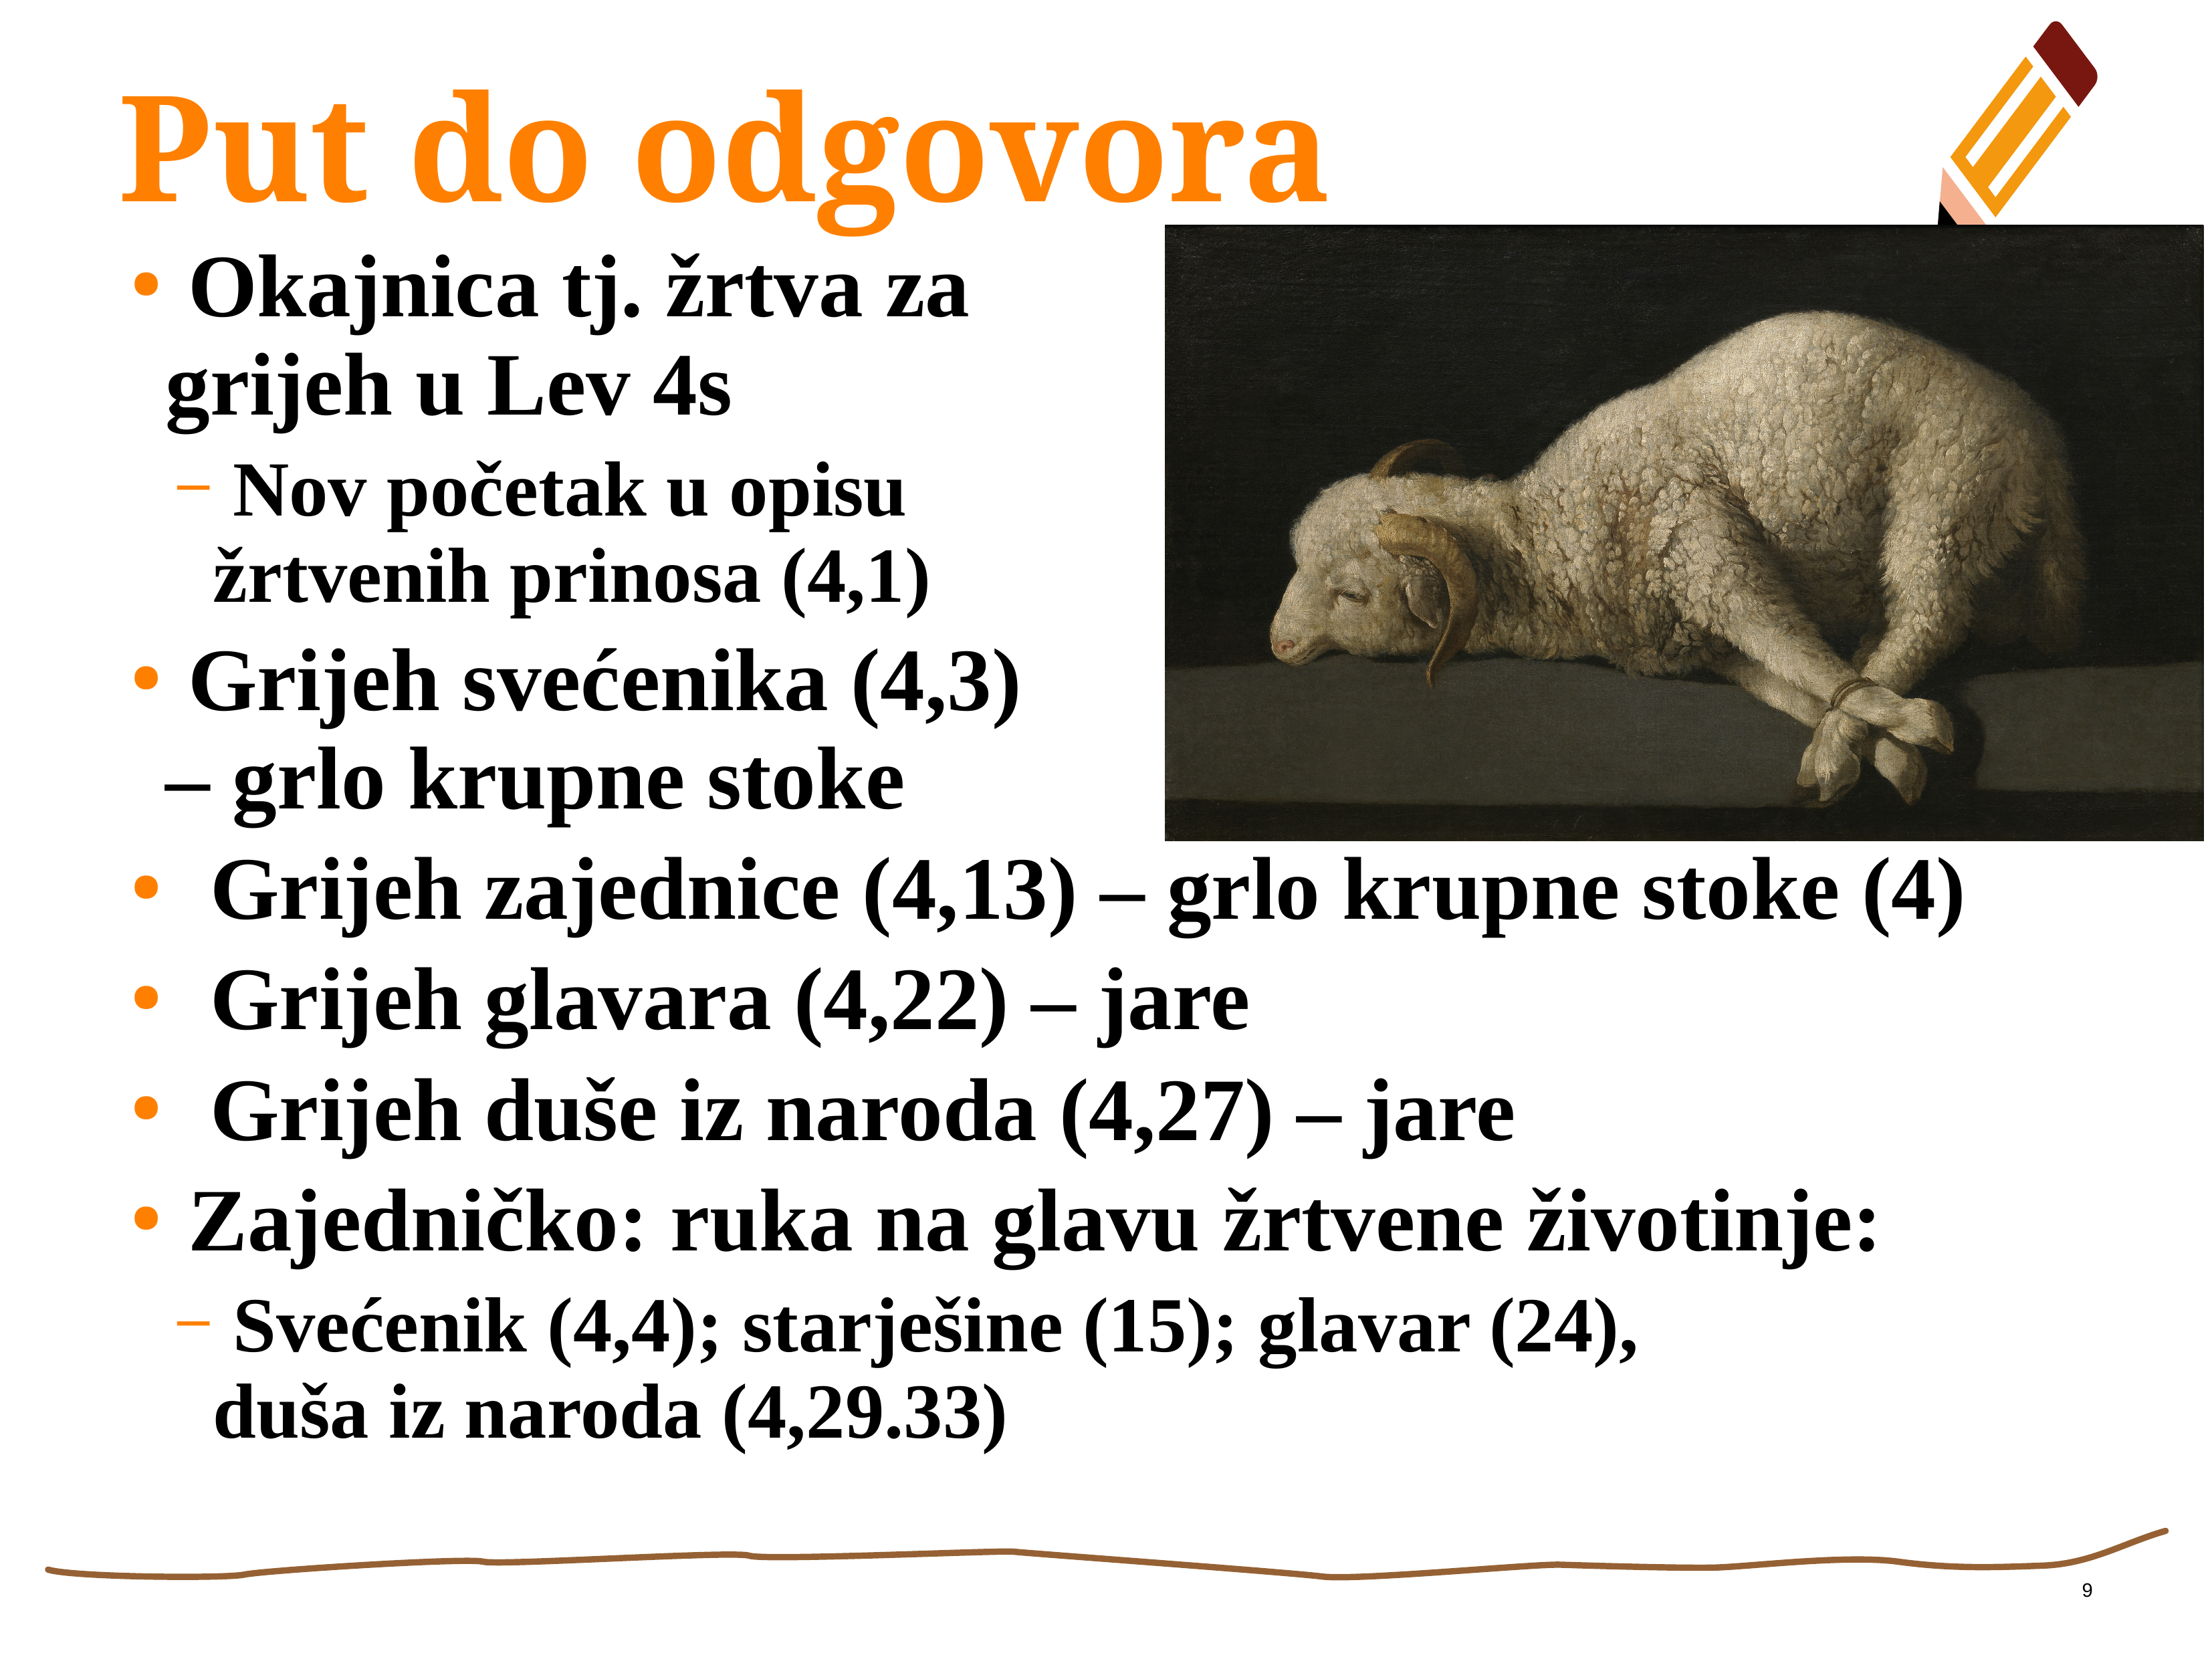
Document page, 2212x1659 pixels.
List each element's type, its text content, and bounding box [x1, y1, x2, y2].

picture [1165, 225, 2204, 841]
title Put do odgovora [118, 52, 1935, 237]
list Okajnica tj. žrtva za grijeh u Lev 4s Nov početak u opisu žrtvenih prinosa (4,1) Grijeh svećenika (4,3) – grlo krupne stoke Grijeh zajednice (4,13) – grlo krupne stoke (4) Grijeh glavara (4,22) – jare Grijeh duše iz naroda (4,27) – jare Zajedničko: ruka na glavu žrtvene životinje: Svećenik (4,4); starješine (15); glavar (24), duša iz naroda (4,29.33) [118, 237, 2152, 1527]
